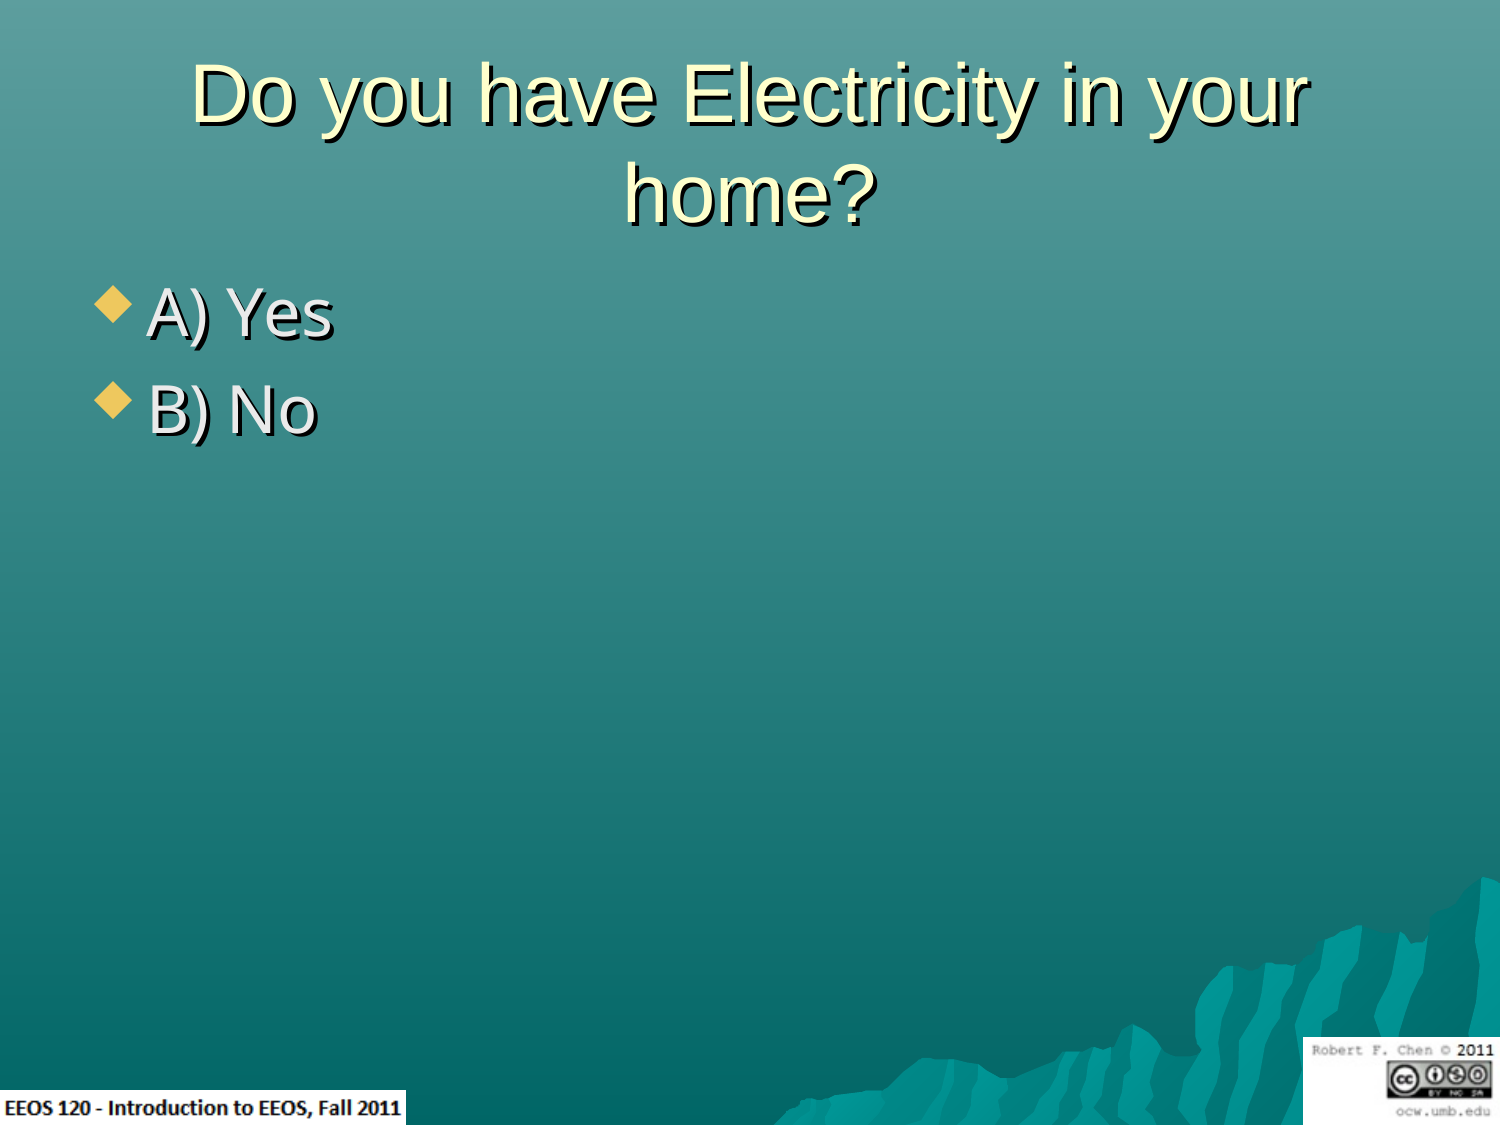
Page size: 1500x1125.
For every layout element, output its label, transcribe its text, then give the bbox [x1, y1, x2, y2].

picture [1303, 1037, 1500, 1125]
title Do you have Electricity in your home? [75, 31, 1426, 247]
picture [0, 1090, 406, 1125]
list A) Yes B) No [75, 262, 1426, 1006]
